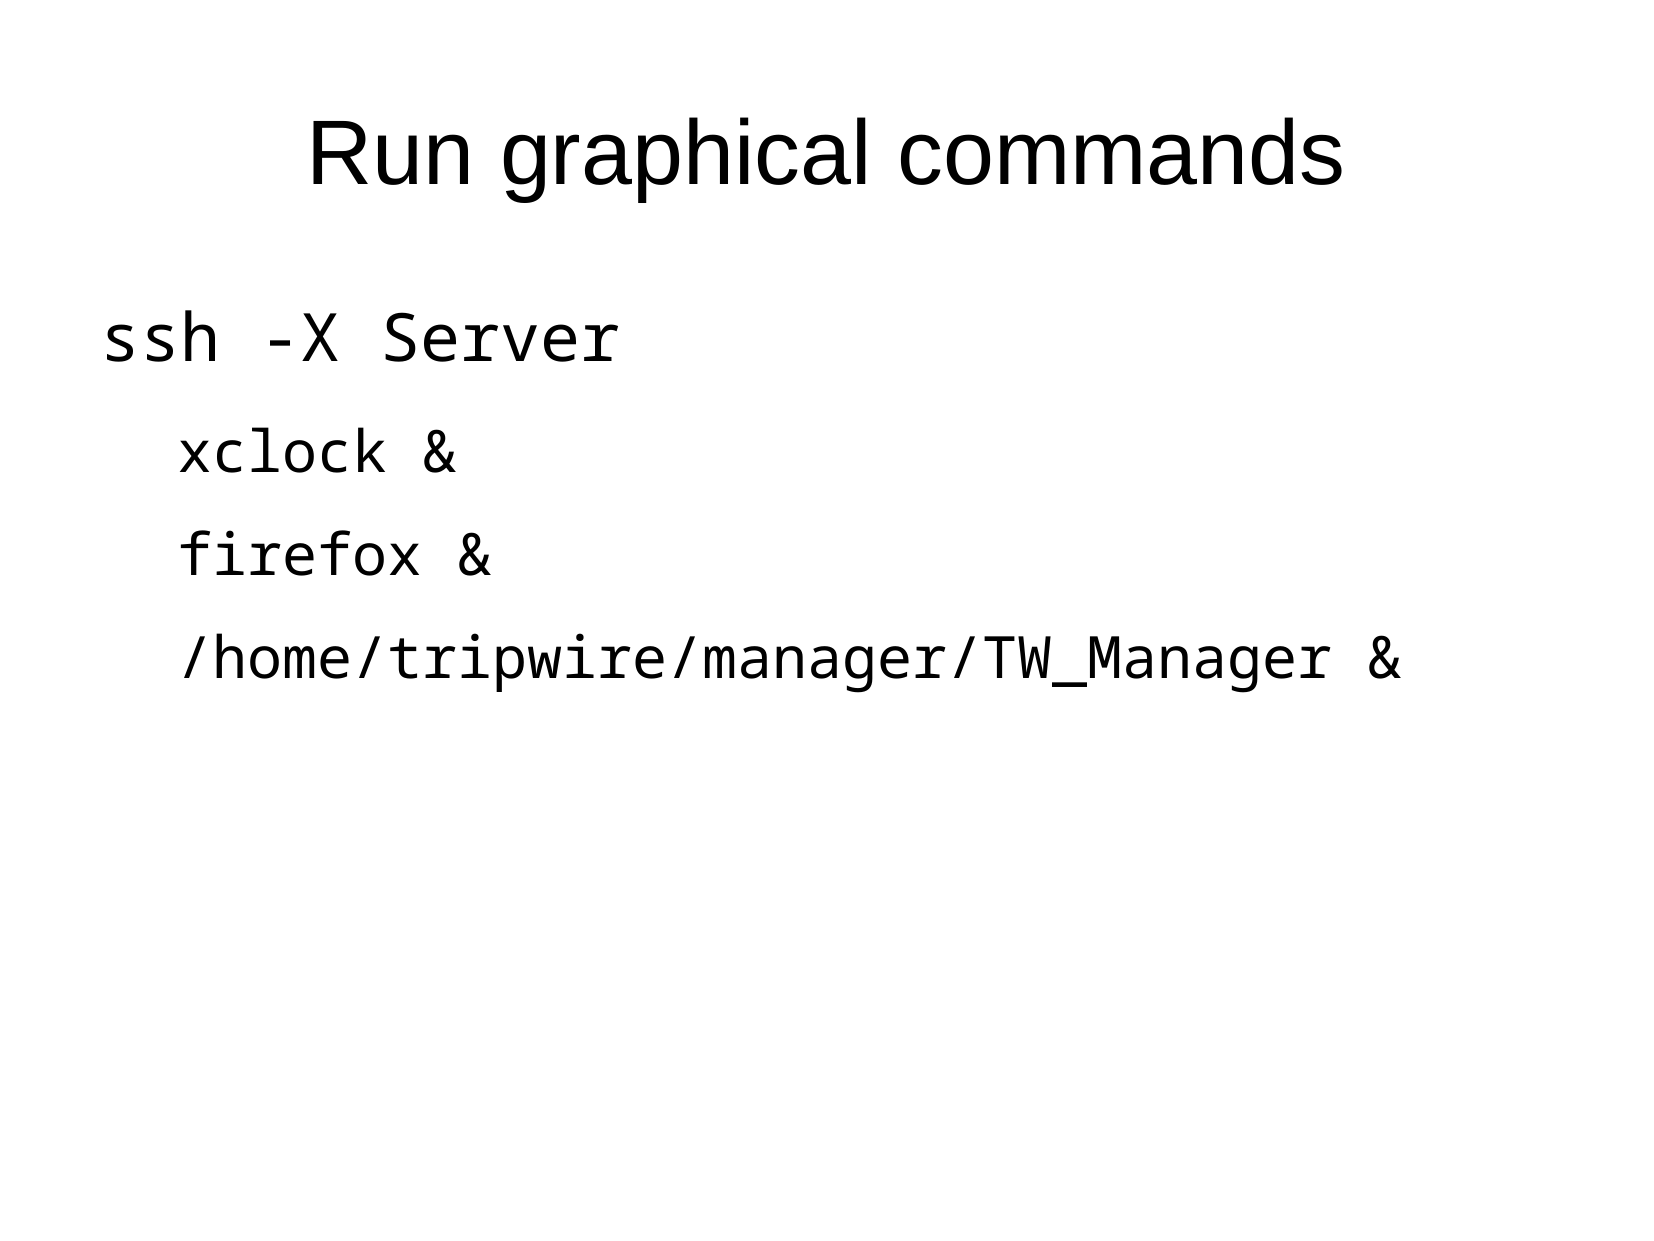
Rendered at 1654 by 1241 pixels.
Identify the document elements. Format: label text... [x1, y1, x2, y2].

list ssh -X Server xclock & firefox & /home/tripwire/manager/TW_Manager & [82, 290, 1571, 1094]
title Run graphical commands [82, 56, 1571, 250]
